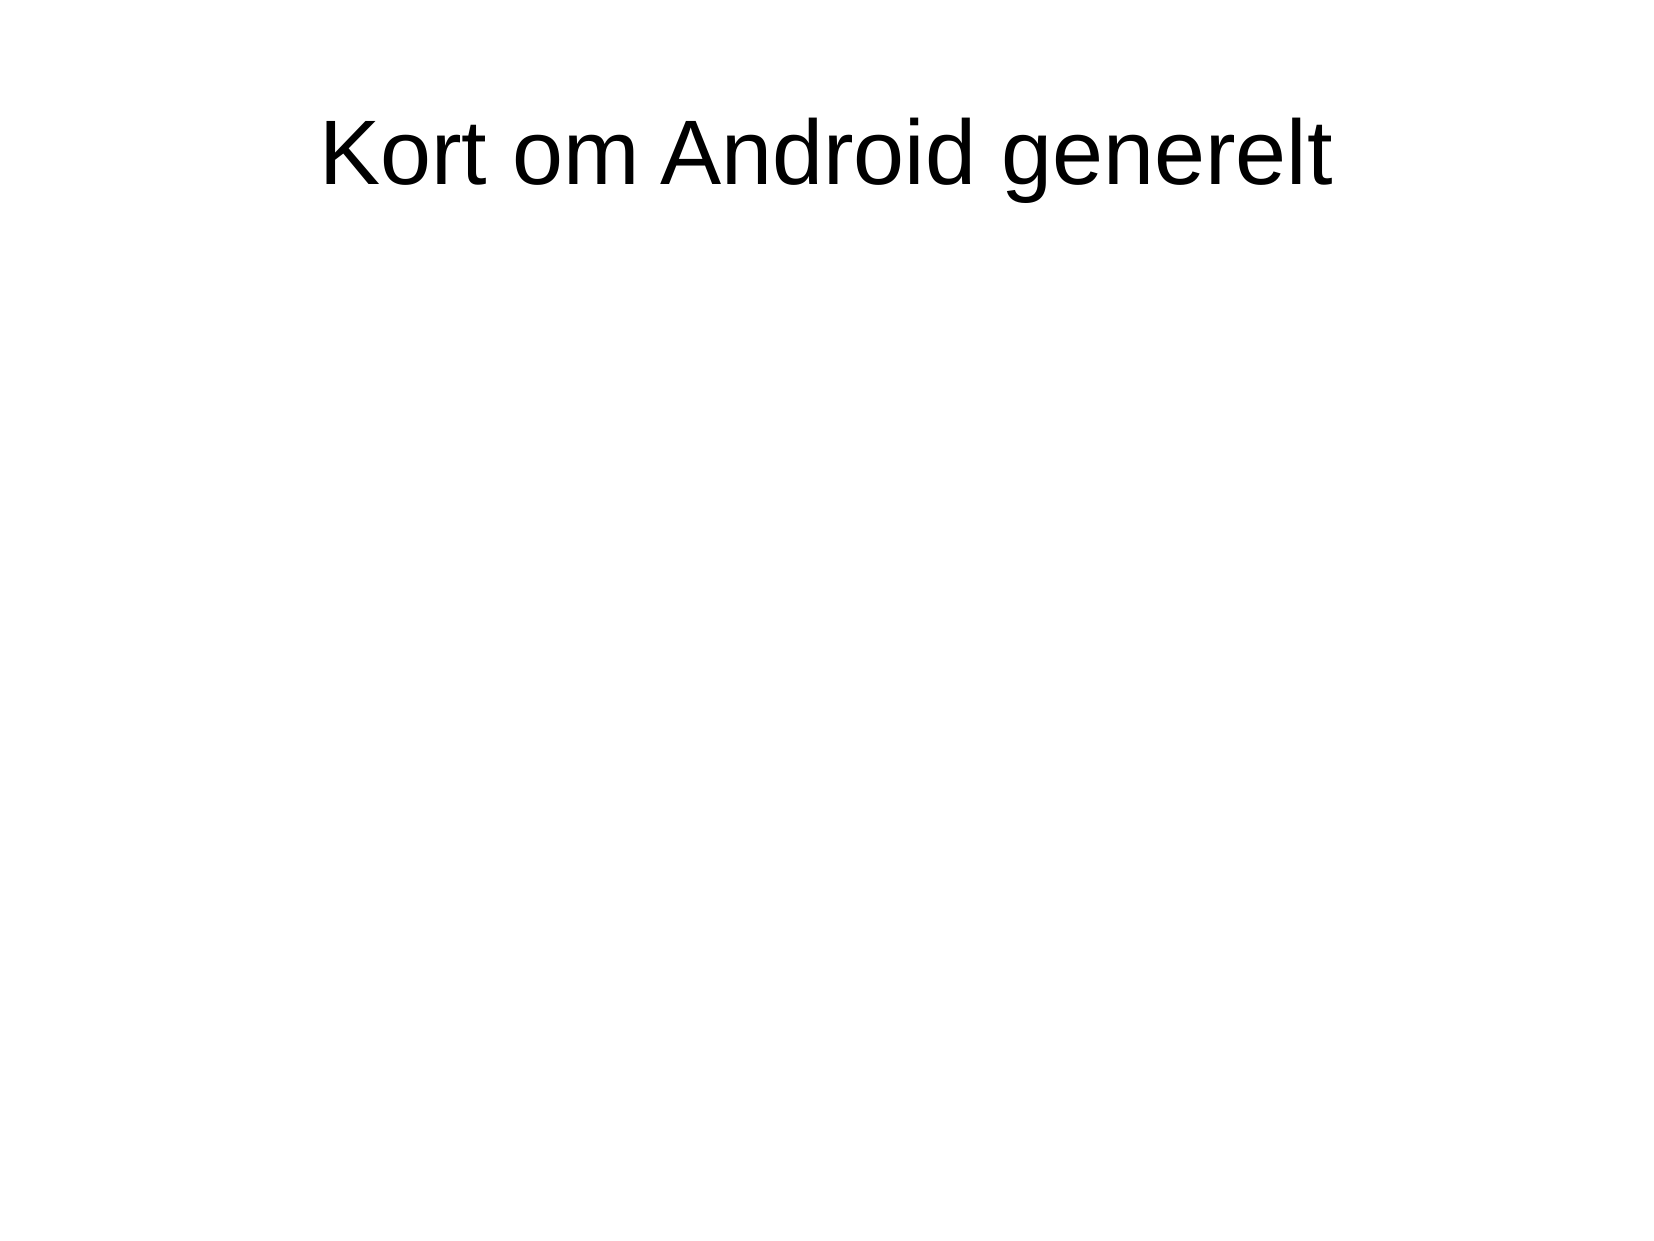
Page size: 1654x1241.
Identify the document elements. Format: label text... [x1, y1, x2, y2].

title Kort om Android generelt [82, 49, 1571, 257]
